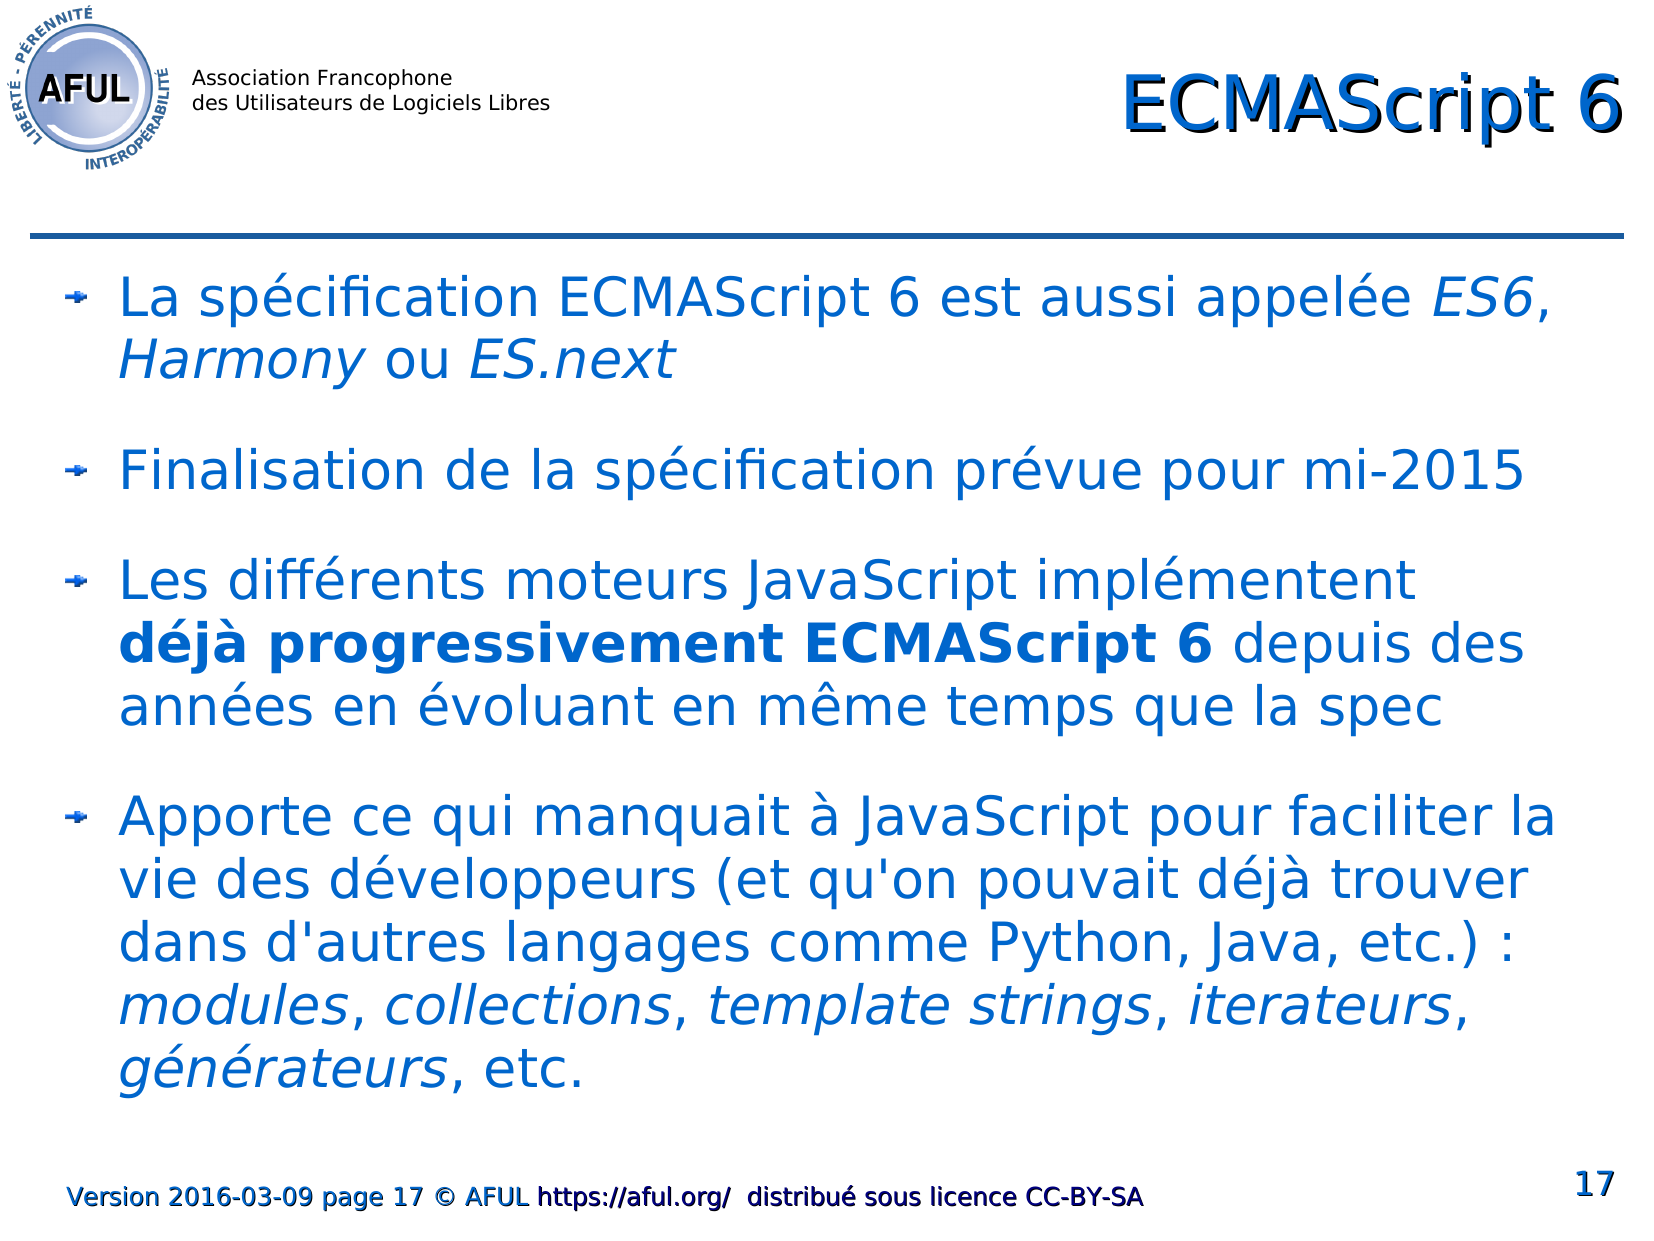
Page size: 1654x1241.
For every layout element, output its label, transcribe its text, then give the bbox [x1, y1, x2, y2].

list La spécification ECMAScript 6 est aussi appelée ES6, Harmony ou ES.next Finalisation de la spécification prévue pour mi-2015 Les différents moteurs JavaScript implémentent déjà progressivement ECMAScript 6 depuis des années en évoluant en même temps que la spec Apporte ce qui manquait à JavaScript pour faciliter la vie des développeurs (et qu'on pouvait déjà trouver dans d'autres langages comme Python, Java, etc.) : modules, collections, template strings, iterateurs, générateurs, etc. [47, 265, 1595, 1211]
title ECMAScript 6 [501, 0, 1625, 207]
picture [0, 0, 178, 178]
